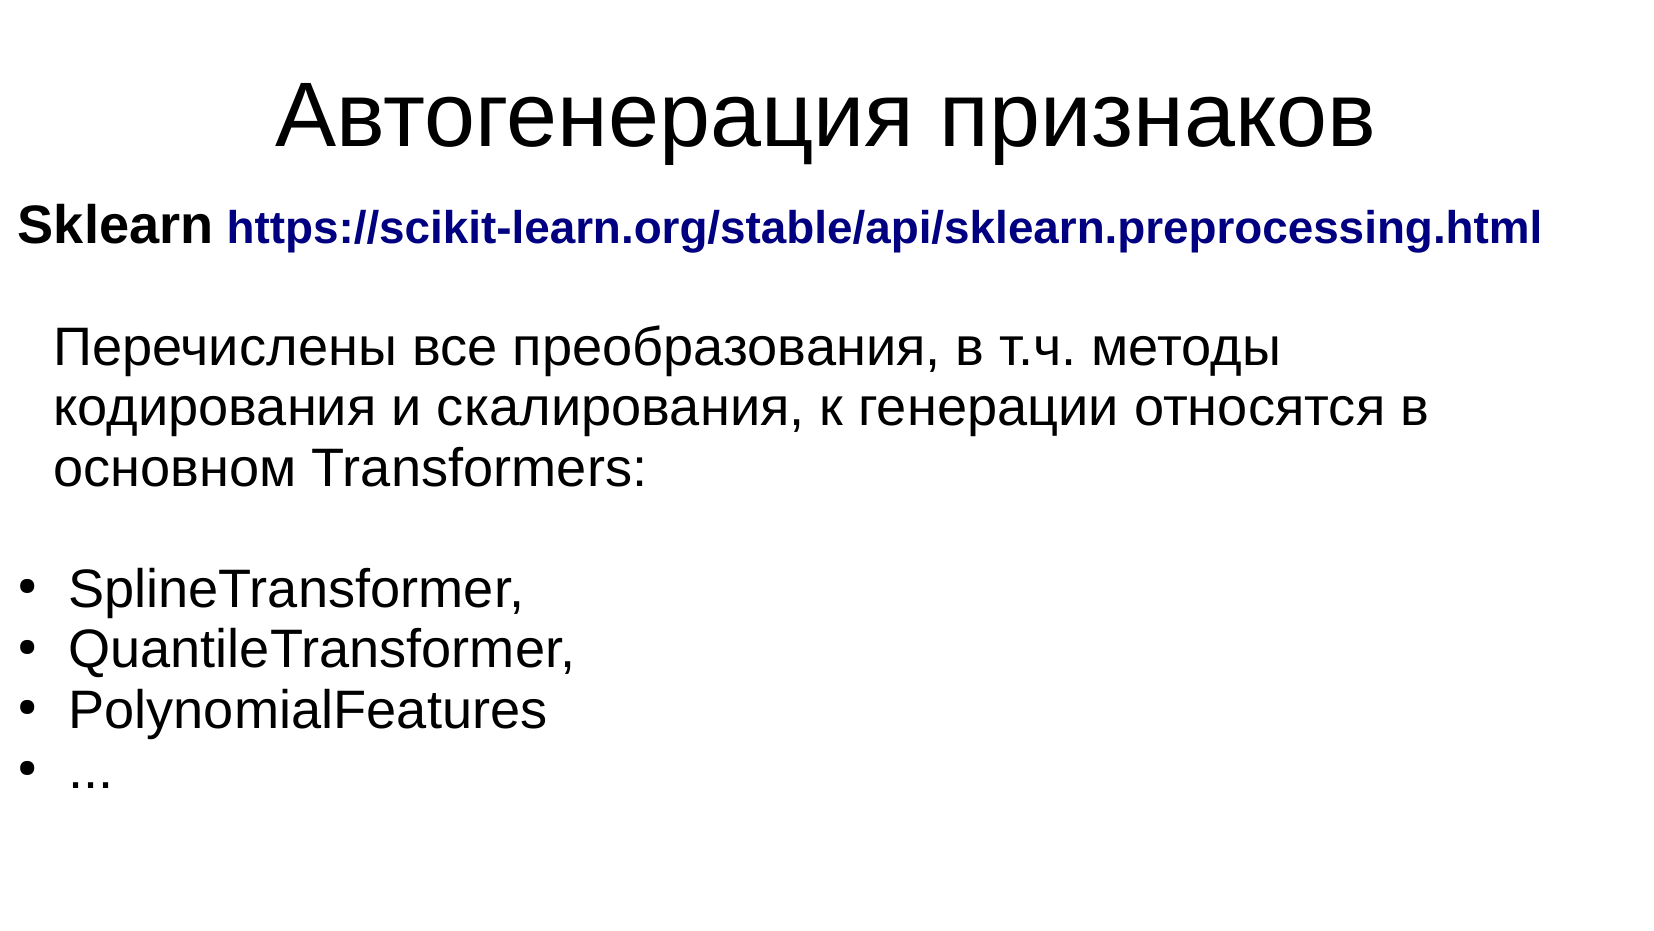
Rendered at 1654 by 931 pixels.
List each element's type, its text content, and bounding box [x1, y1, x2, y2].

title Автогенерация признаков [82, 37, 1571, 193]
subtitle Sklearn https://scikit-learn.org/stable/api/sklearn.preprocessing.html Перечислены все преобразования, в т.ч. методы кодирования и скалирования, к генерации относятся в основном Transformers: SplineTransformer, QuantileTransformer, PolynomialFeatures ... [17, 194, 1613, 801]
